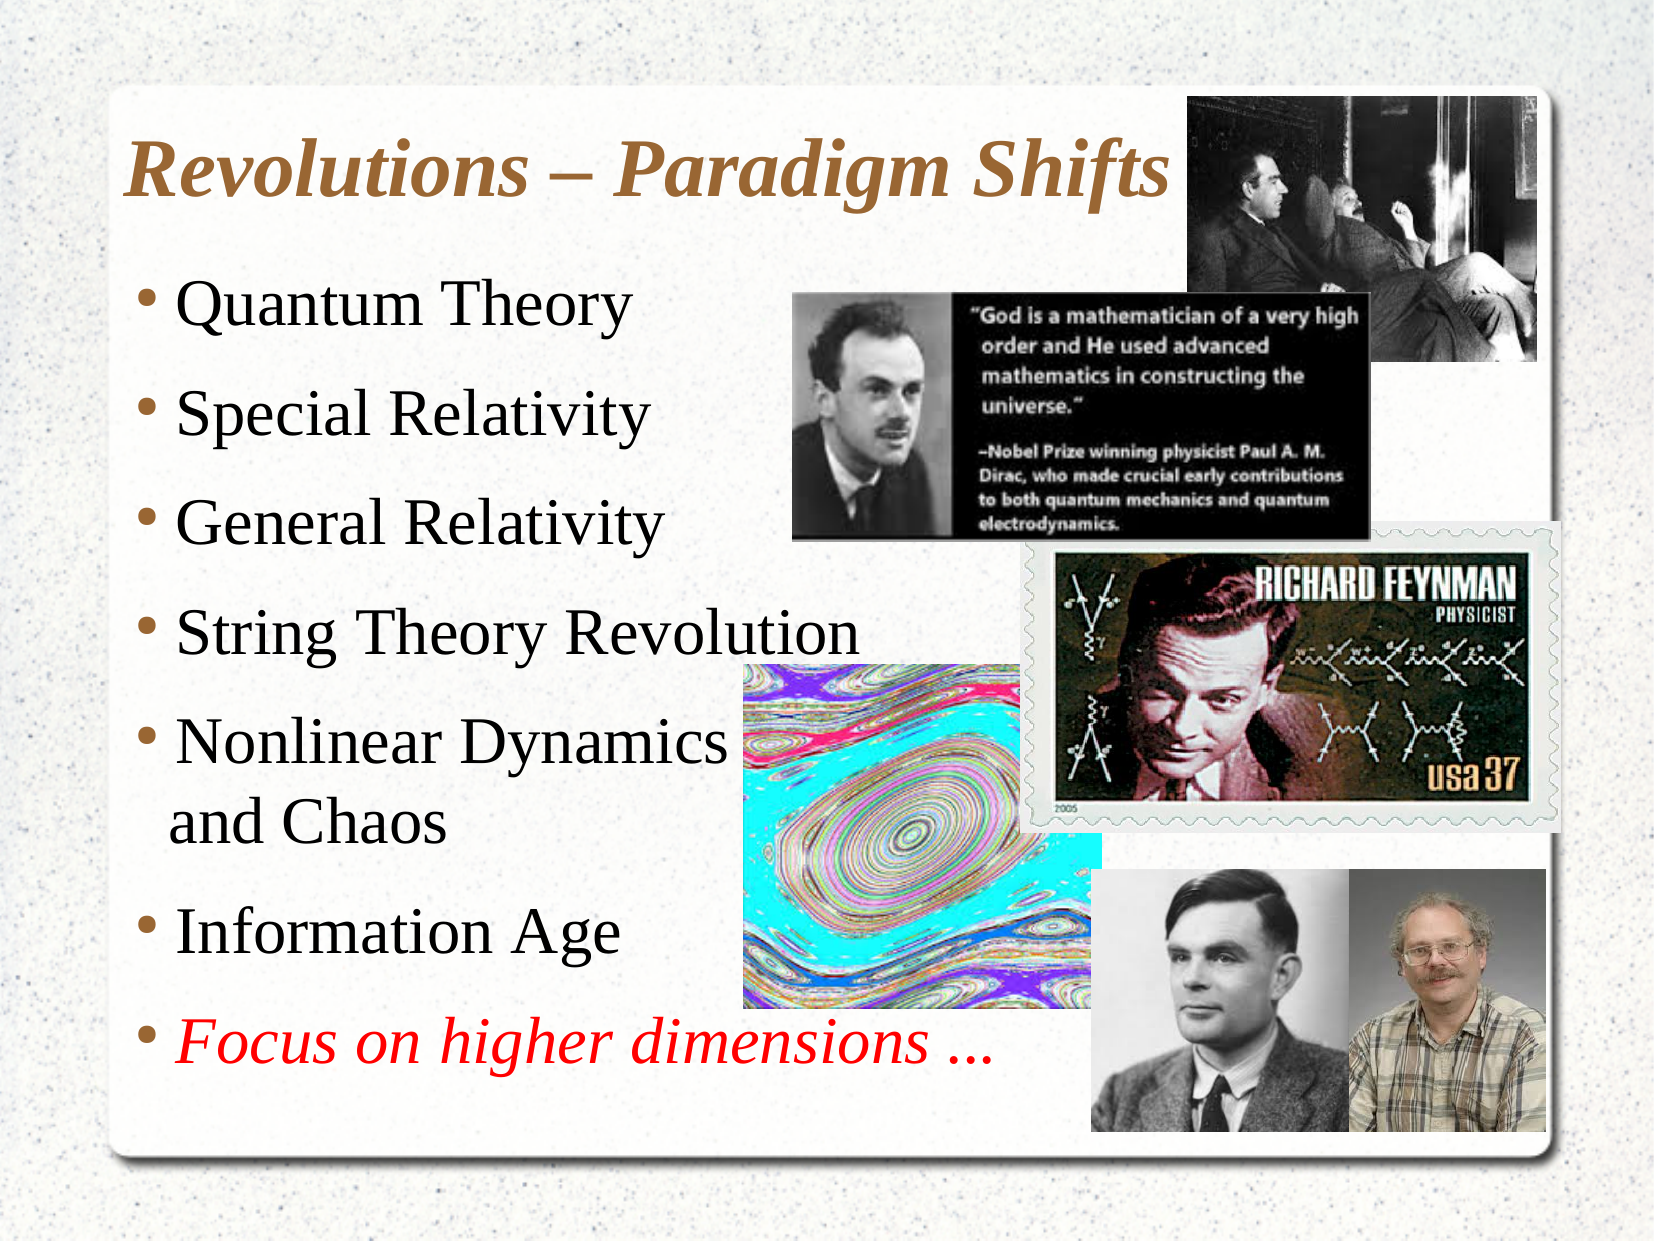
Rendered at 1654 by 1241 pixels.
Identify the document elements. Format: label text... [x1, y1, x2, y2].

title Revolutions – Paradigm Shifts [60, 60, 1237, 268]
picture [792, 96, 1561, 1132]
list Quantum Theory Special Relativity General Relativity String Theory Revolution Nonlinear Dynamics and Chaos Information Age Focus on higher dimensions ... [135, 259, 1036, 1133]
